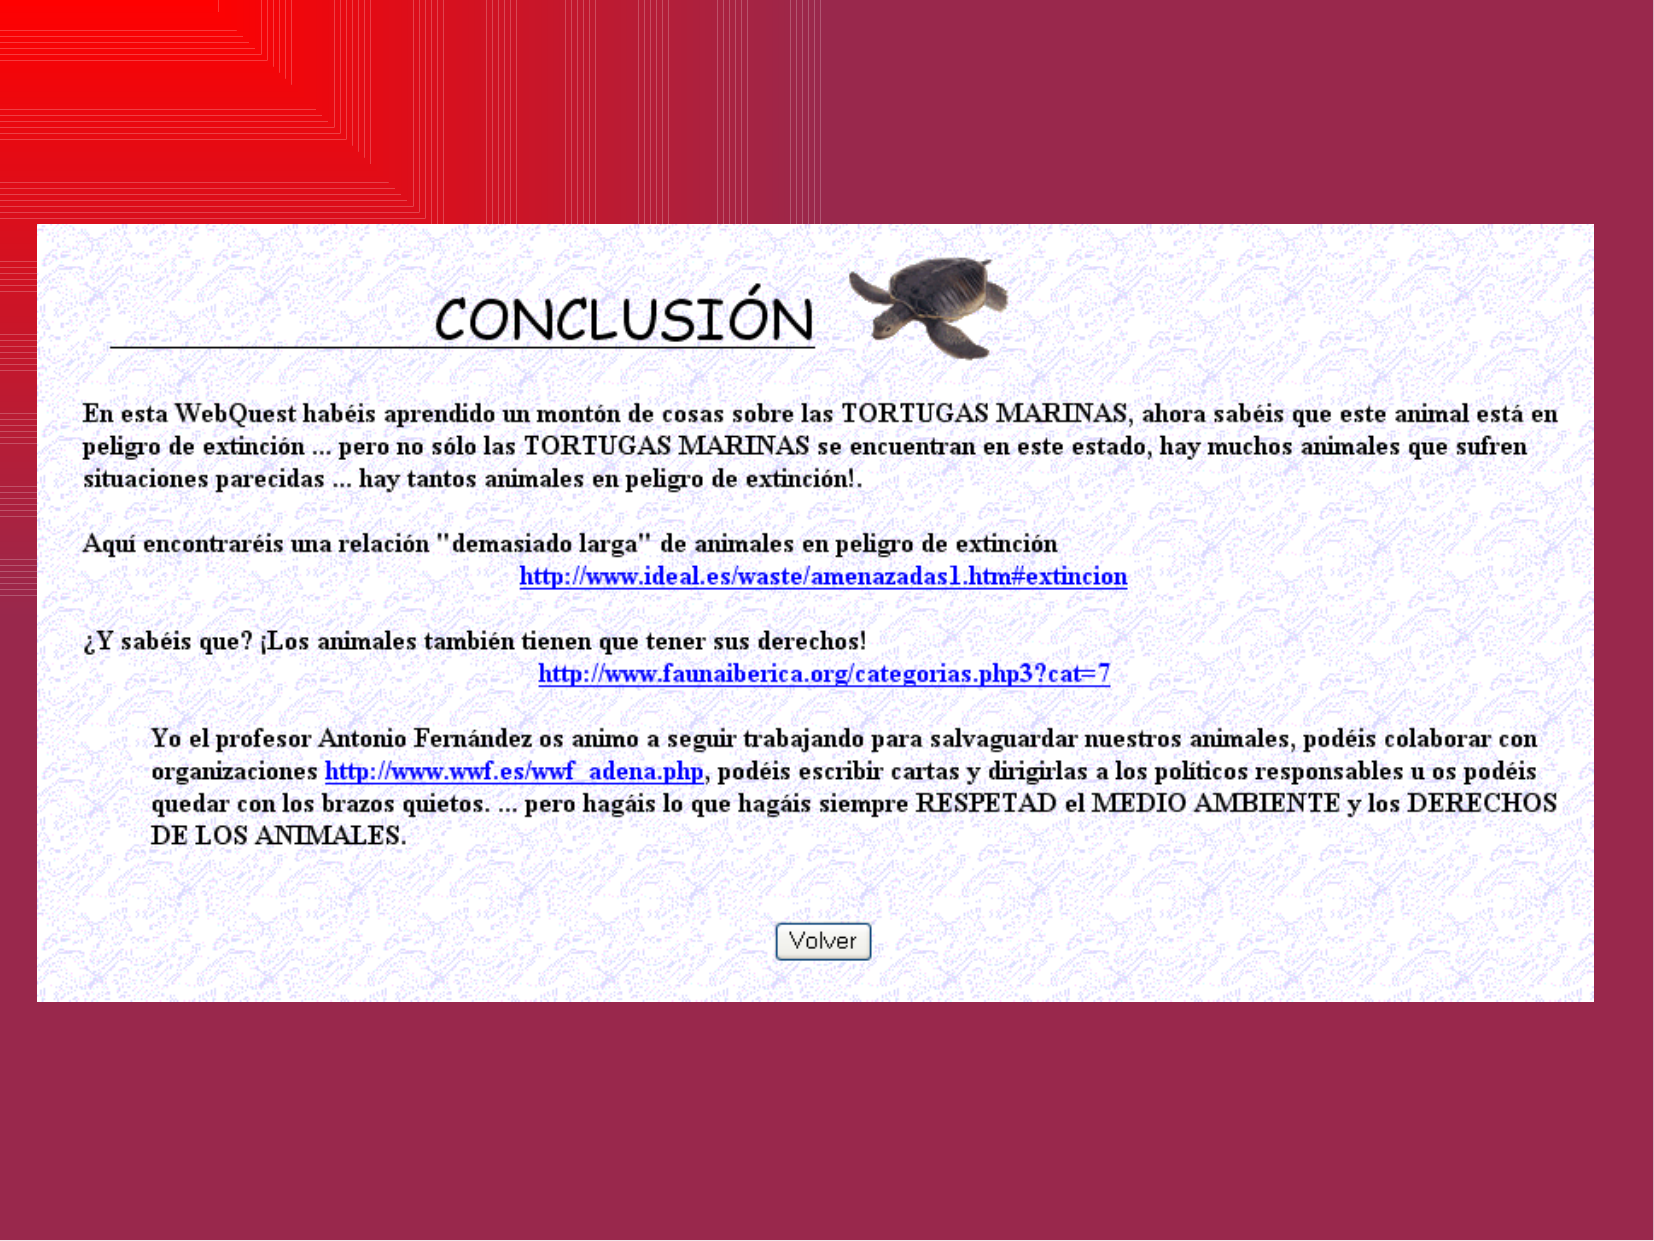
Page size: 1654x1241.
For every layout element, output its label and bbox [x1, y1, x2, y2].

picture [37, 224, 1594, 1002]
